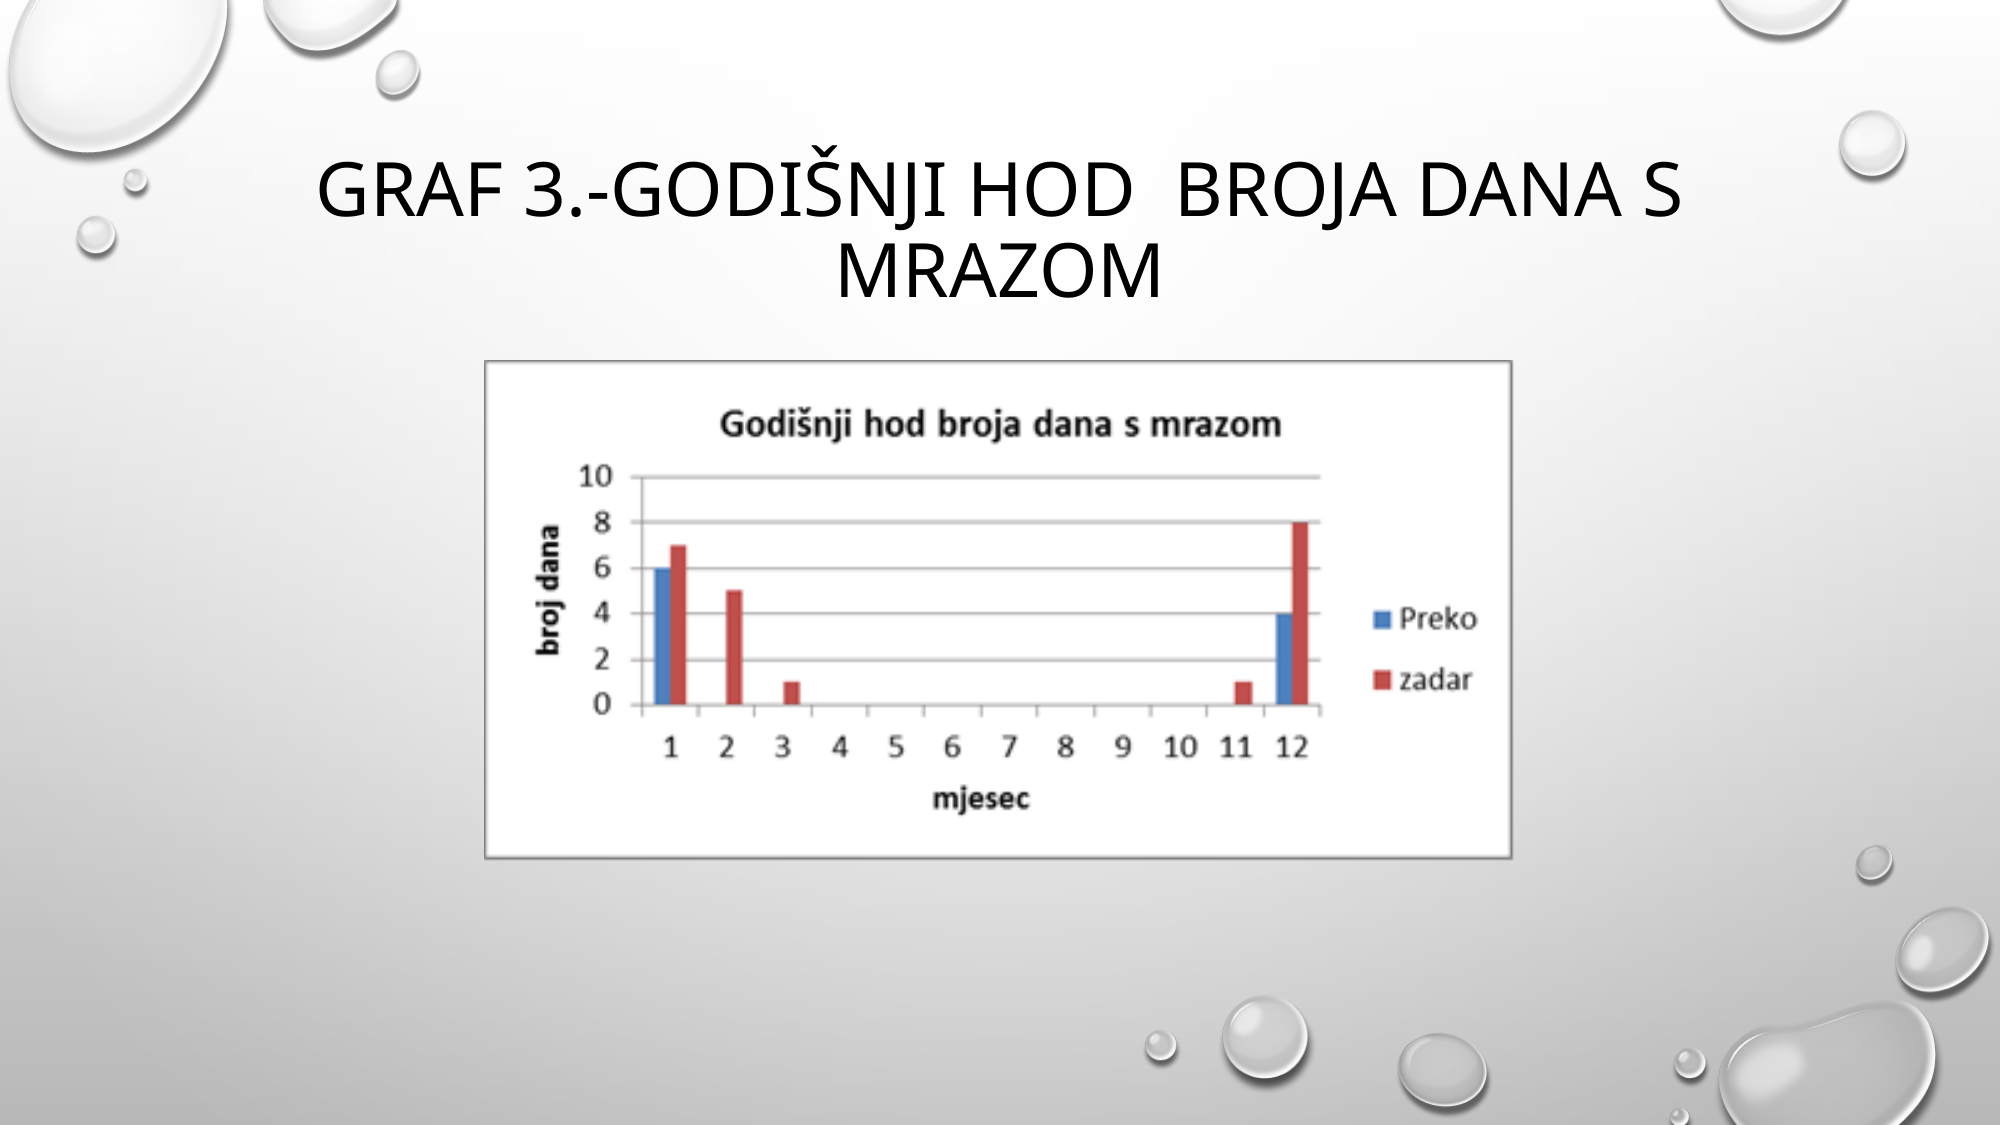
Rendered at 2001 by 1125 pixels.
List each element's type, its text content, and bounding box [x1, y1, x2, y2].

title Graf 3.-godišnji hod broja dana s mrazom [149, 101, 1851, 364]
picture [484, 360, 1516, 863]
